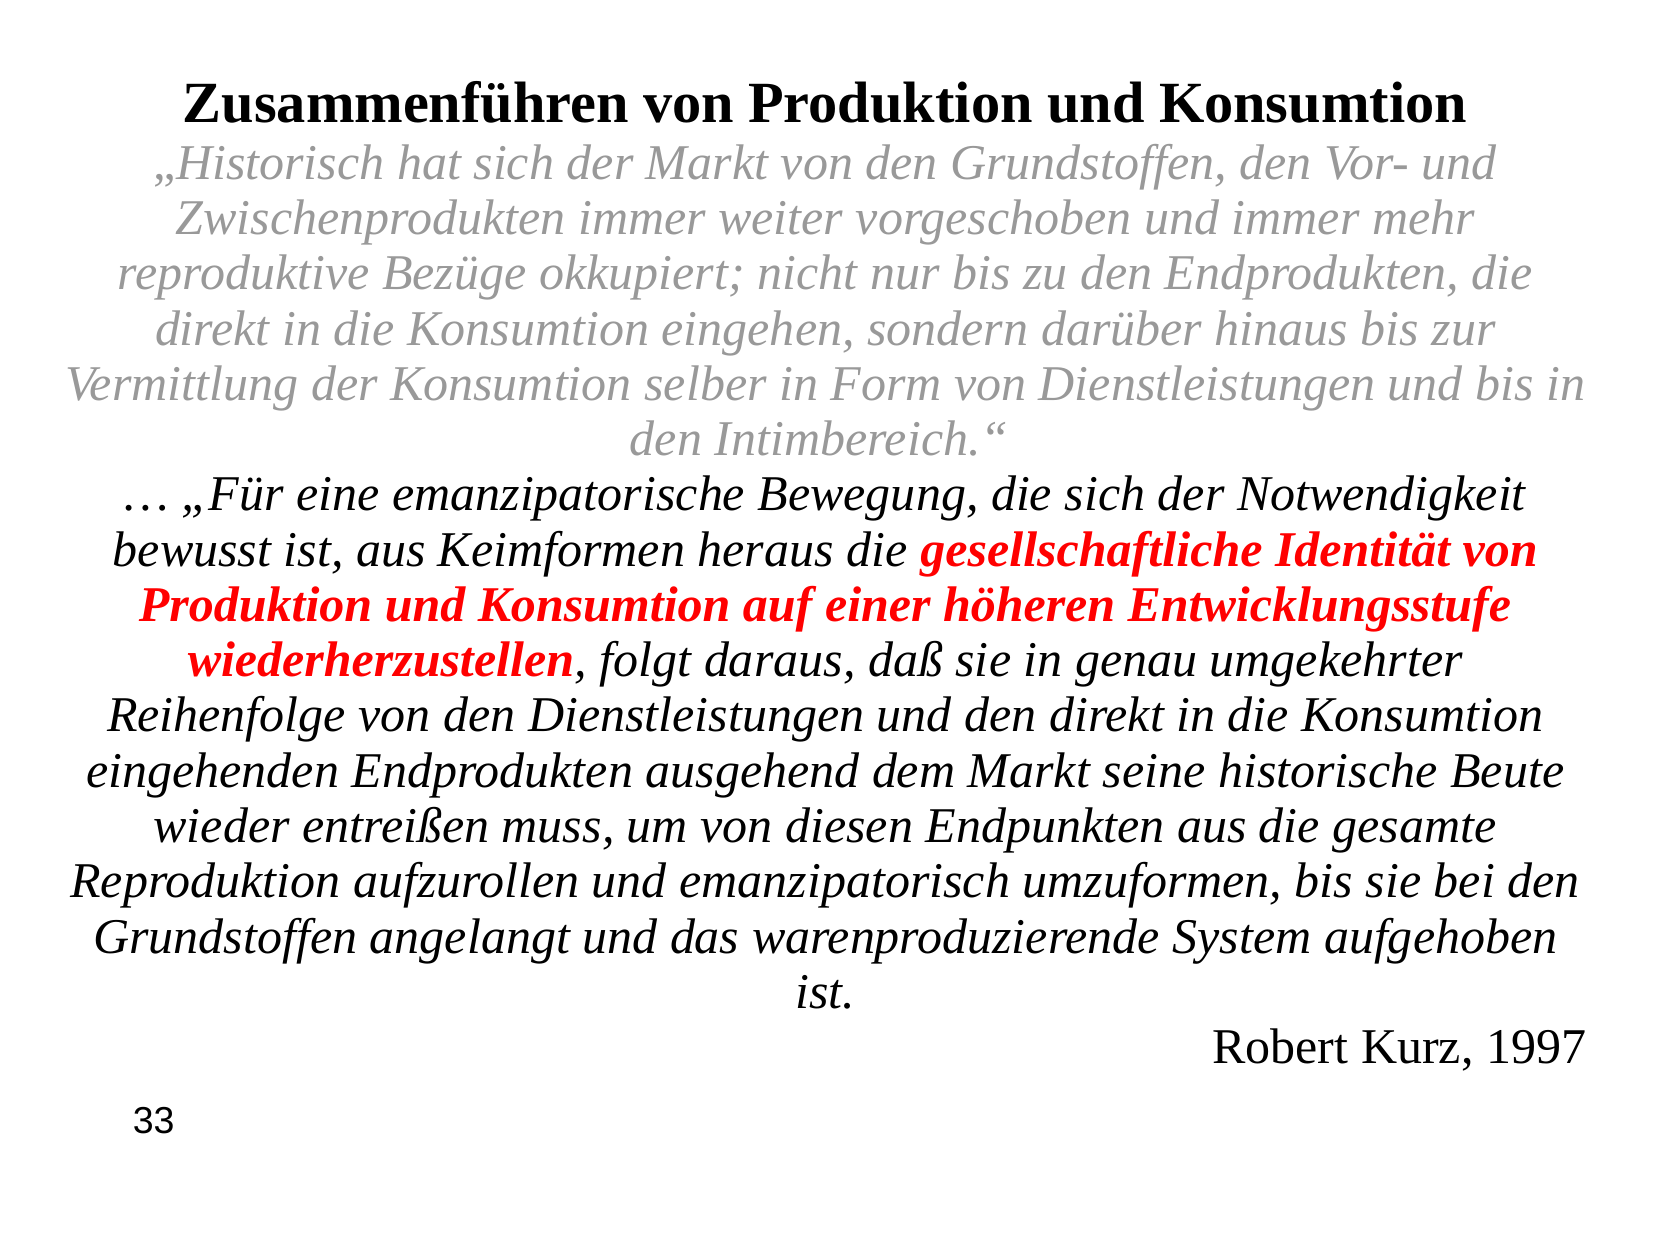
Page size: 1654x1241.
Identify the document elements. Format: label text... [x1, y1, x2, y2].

text_box <Nummer> [118, 1092, 336, 1150]
text_box Zusammenführen von Produktion und Konsumtion „Historisch hat sich der Markt von den Grundstoffen, den Vor- und Zwischenprodukten immer weiter vorgeschoben und immer mehr reproduktive Bezüge okkupiert; nicht nur bis zu den Endprodukten, die direkt in die Konsumtion eingehen, sondern darüber hinaus bis zur Vermittlung der Konsumtion selber in Form von Dienstleistungen und bis in den Intimbereich.“ … „Für eine emanzipatorische Bewegung, die sich der Notwendigkeit bewusst ist, aus Keimformen heraus die gesellschaftliche Identität von Produktion und Konsumtion auf einer höheren Entwicklungsstufe wiederherzustellen, folgt daraus, daß sie in genau umgekehrter Reihenfolge von den Dienstleistungen und den direkt in die Konsumtion eingehenden Endprodukten ausgehend dem Markt seine historische Beute wieder entreißen muss, um von diesen Endpunkten aus die gesamte Reproduktion aufzurollen und emanzipatorisch umzuformen, bis sie bei den Grundstoffen angelangt und das warenproduzierende System aufgehoben ist. Robert Kurz, 1997 [50, 62, 1604, 1082]
